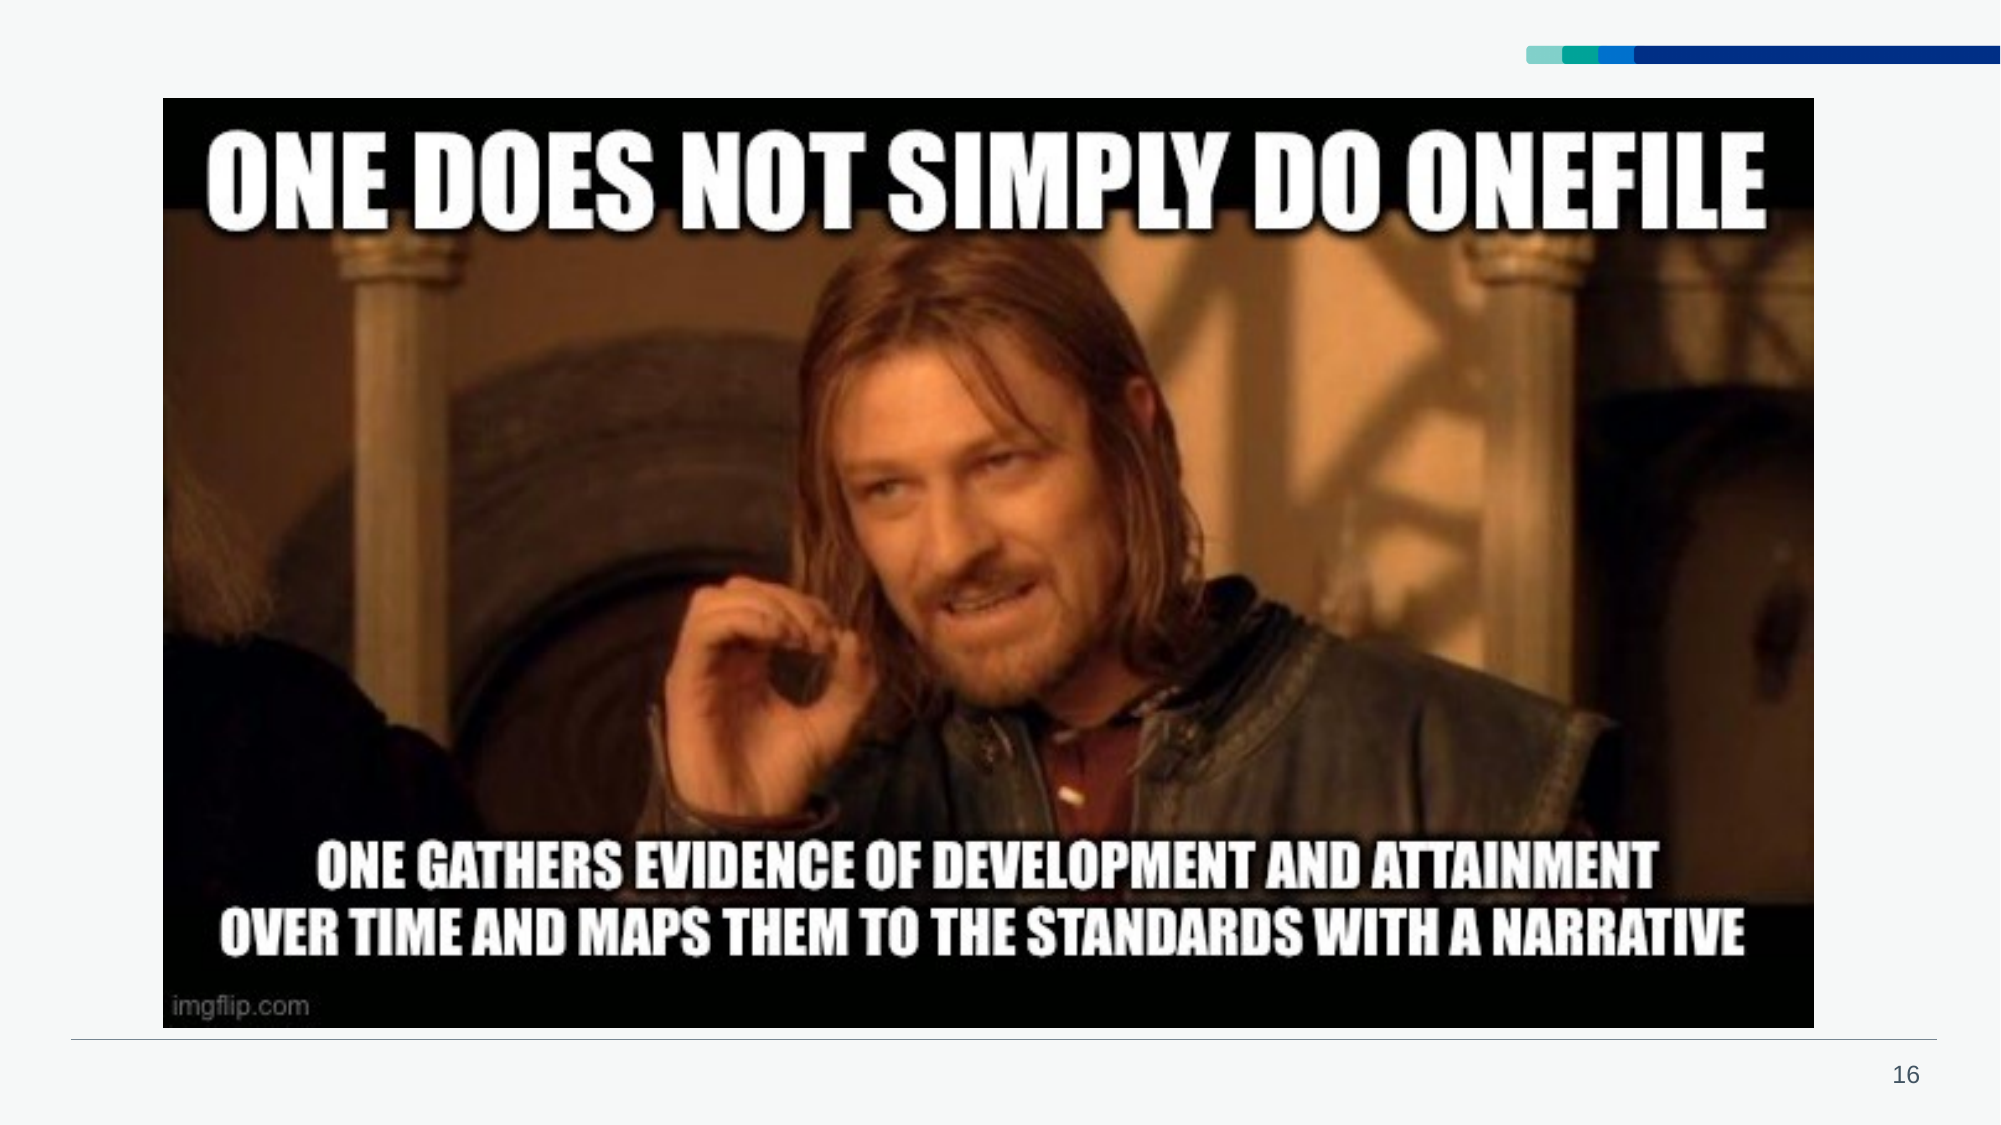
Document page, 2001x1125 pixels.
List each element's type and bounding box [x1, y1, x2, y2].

picture [163, 98, 1814, 1028]
